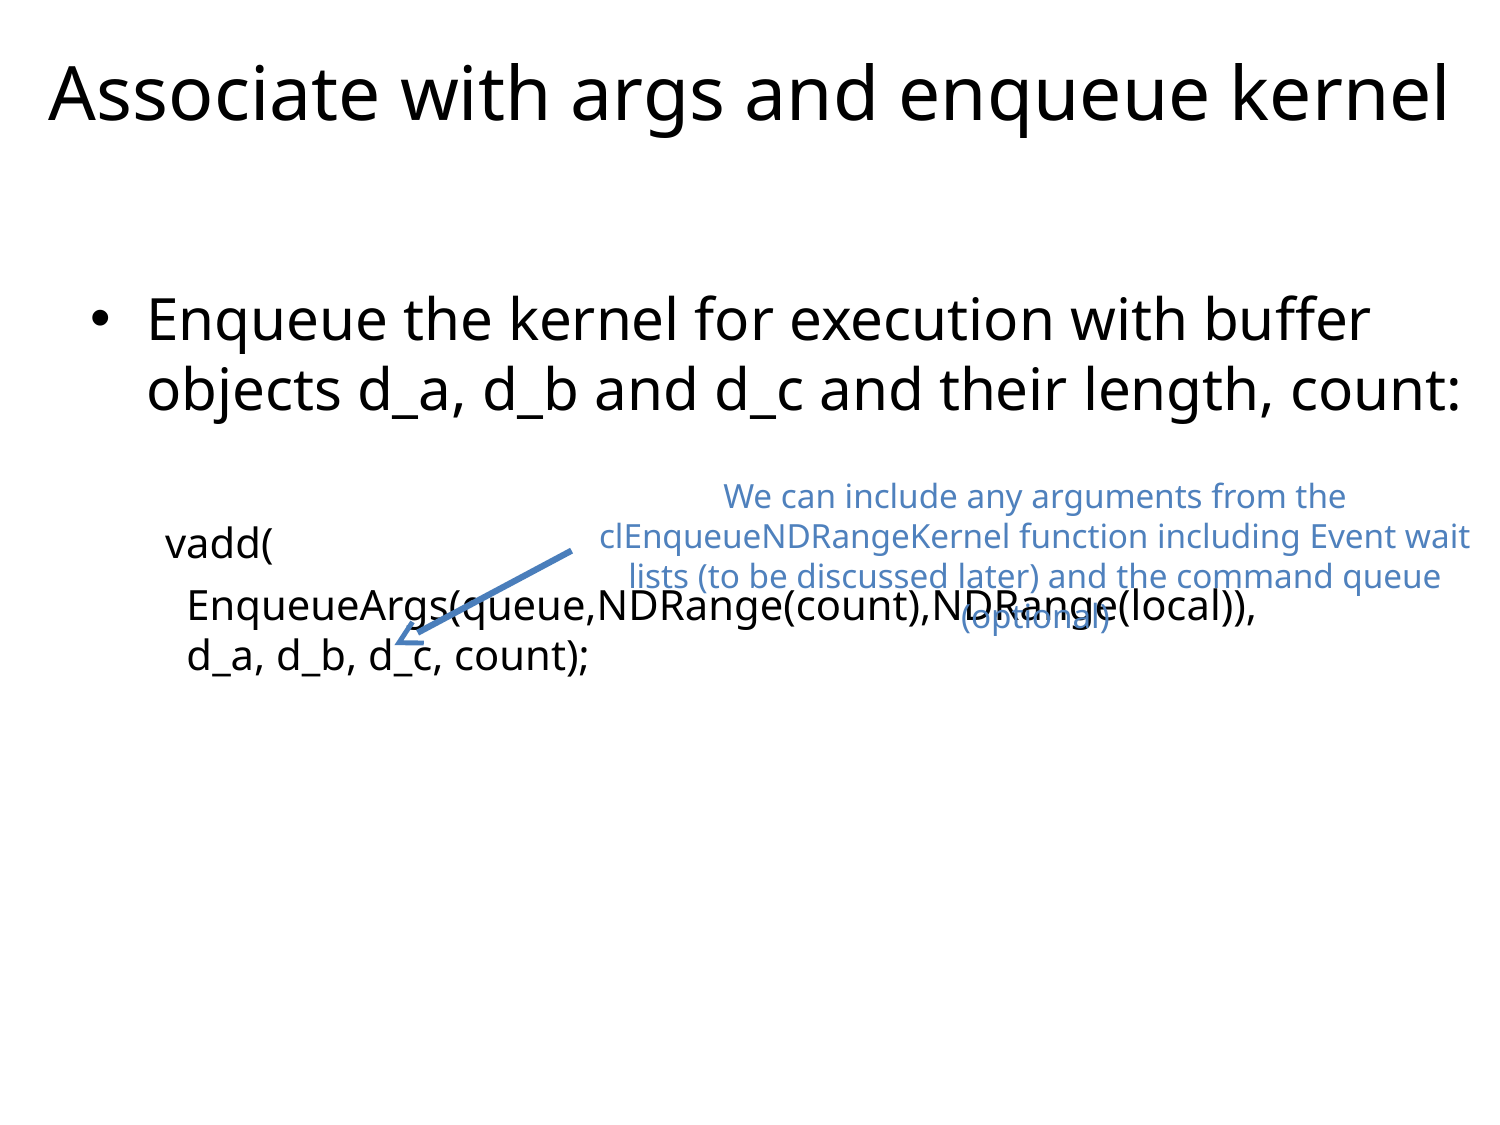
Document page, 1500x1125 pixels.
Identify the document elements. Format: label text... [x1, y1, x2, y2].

title Associate with args and enqueue kernel [17, 0, 1483, 185]
text_box We can include any arguments from the clEnqueueNDRangeKernel function including Event wait lists (to be discussed later) and the command queue (optional) [571, 467, 1500, 643]
list Enqueue the kernel for execution with buffer objects d_a, d_b and d_c and their length, count: vadd( EnqueueArgs(queue,NDRange(count),NDRange(local)), d_a, d_b, d_c, count); [75, 191, 1500, 1024]
